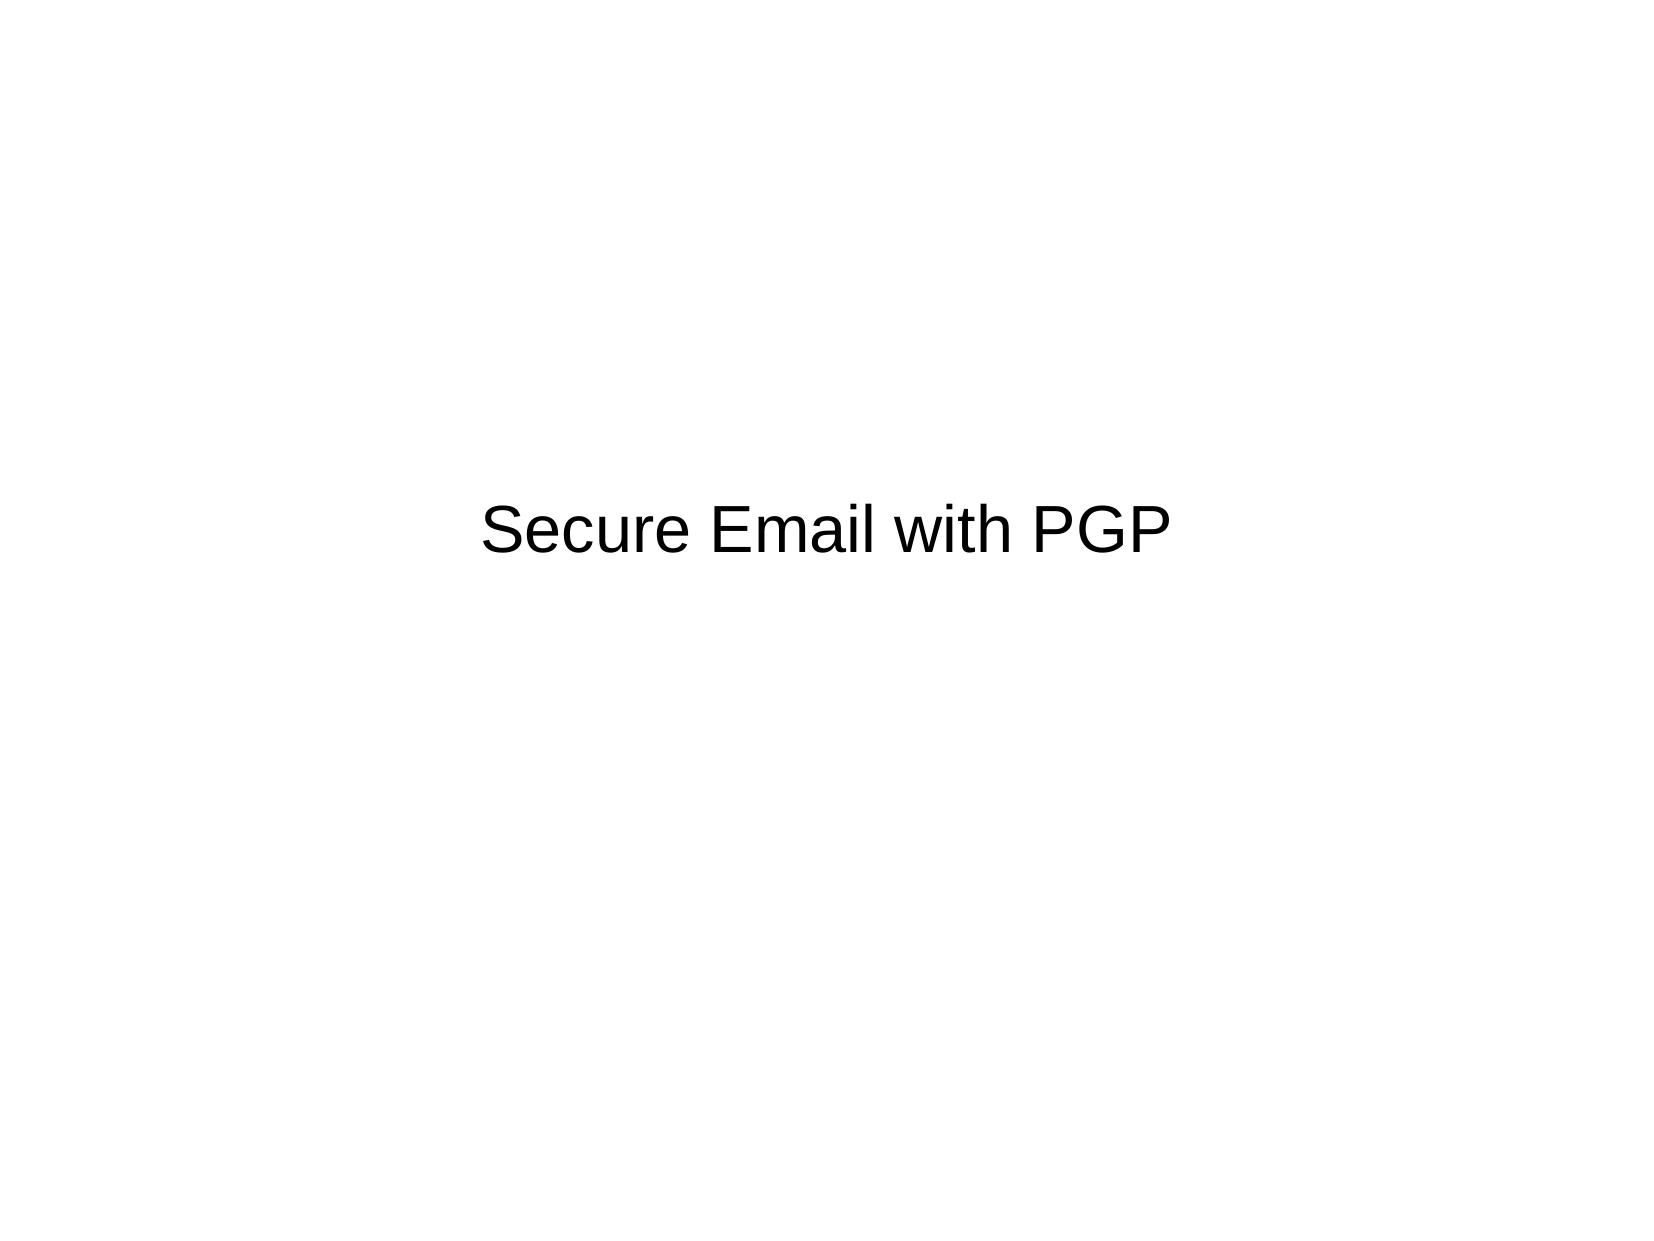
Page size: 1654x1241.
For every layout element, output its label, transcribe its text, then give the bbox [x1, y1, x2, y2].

subtitle Secure Email with PGP [82, 49, 1571, 1010]
